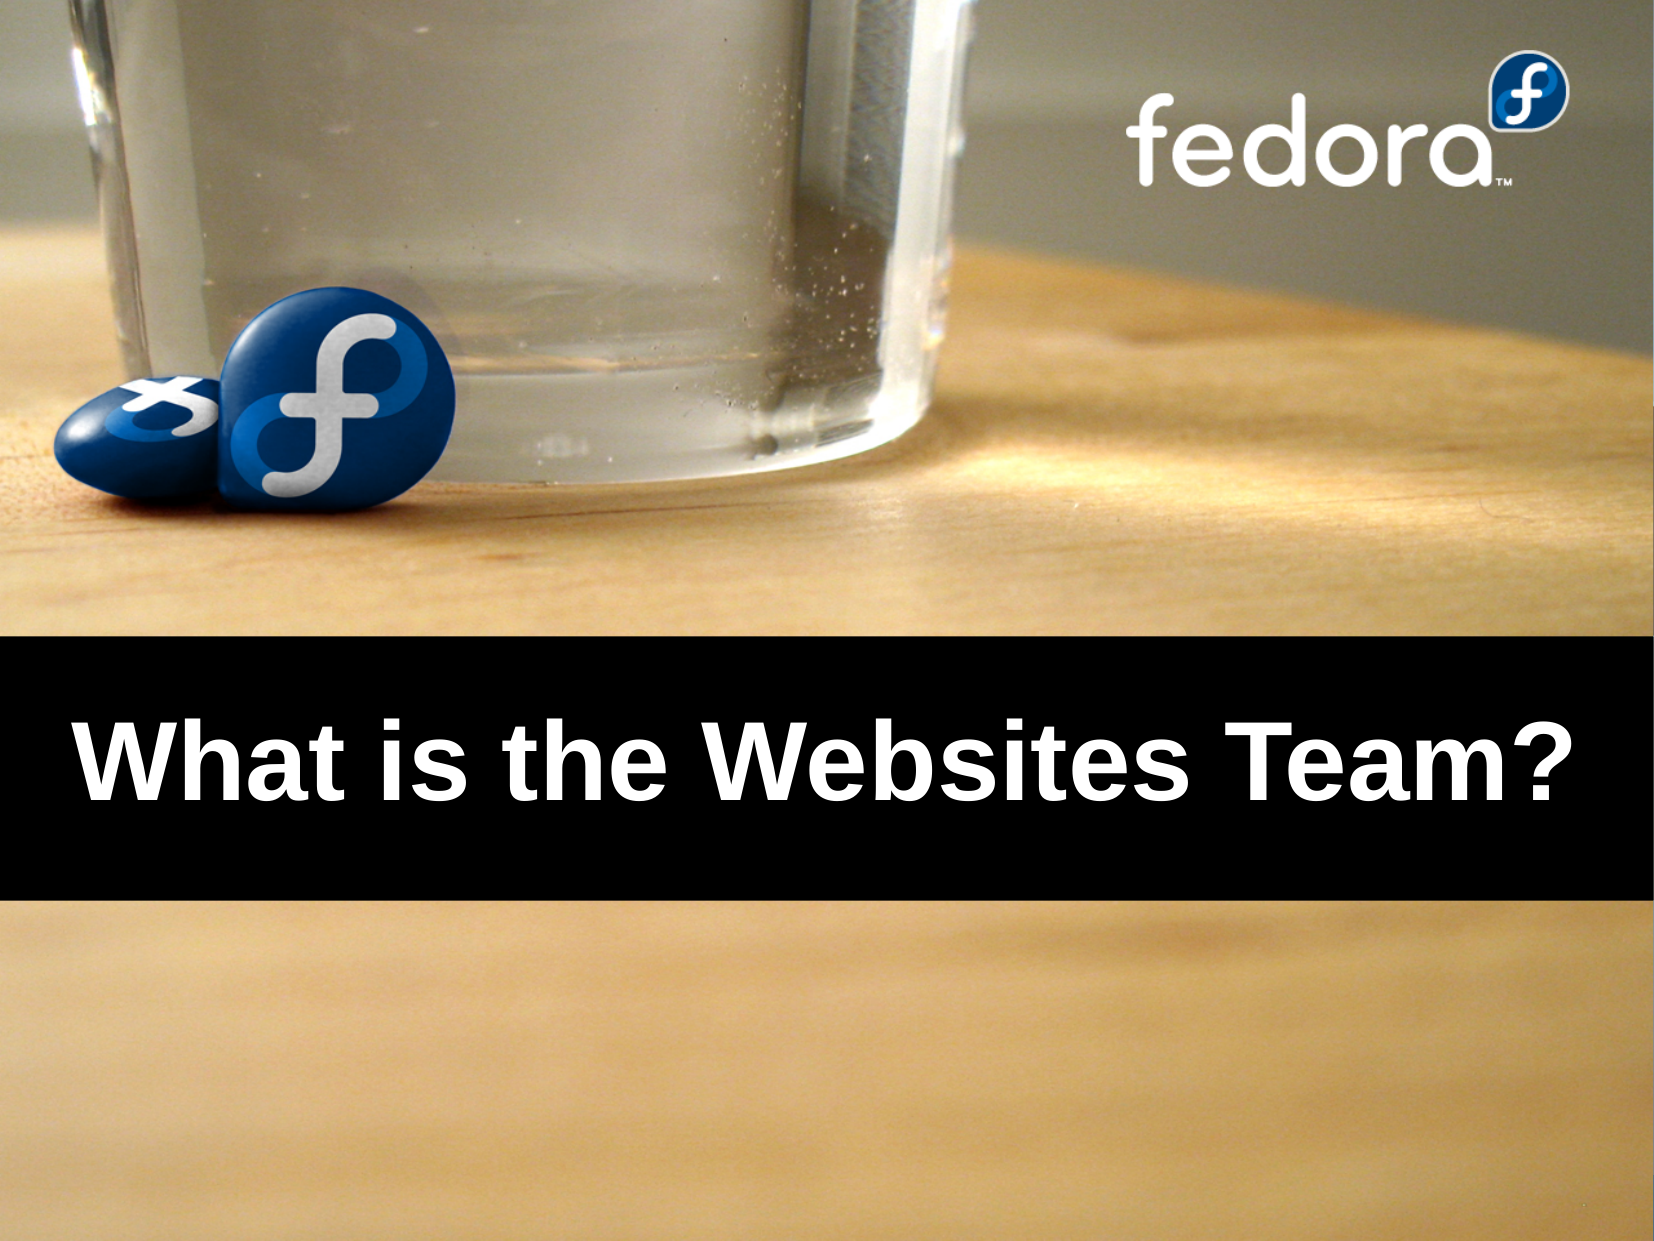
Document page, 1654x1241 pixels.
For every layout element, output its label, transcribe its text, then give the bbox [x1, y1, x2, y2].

picture [0, 900, 1654, 1241]
picture [0, 0, 1654, 637]
text_box [0, 637, 1654, 900]
title What is the Websites Team? [37, 655, 1613, 863]
